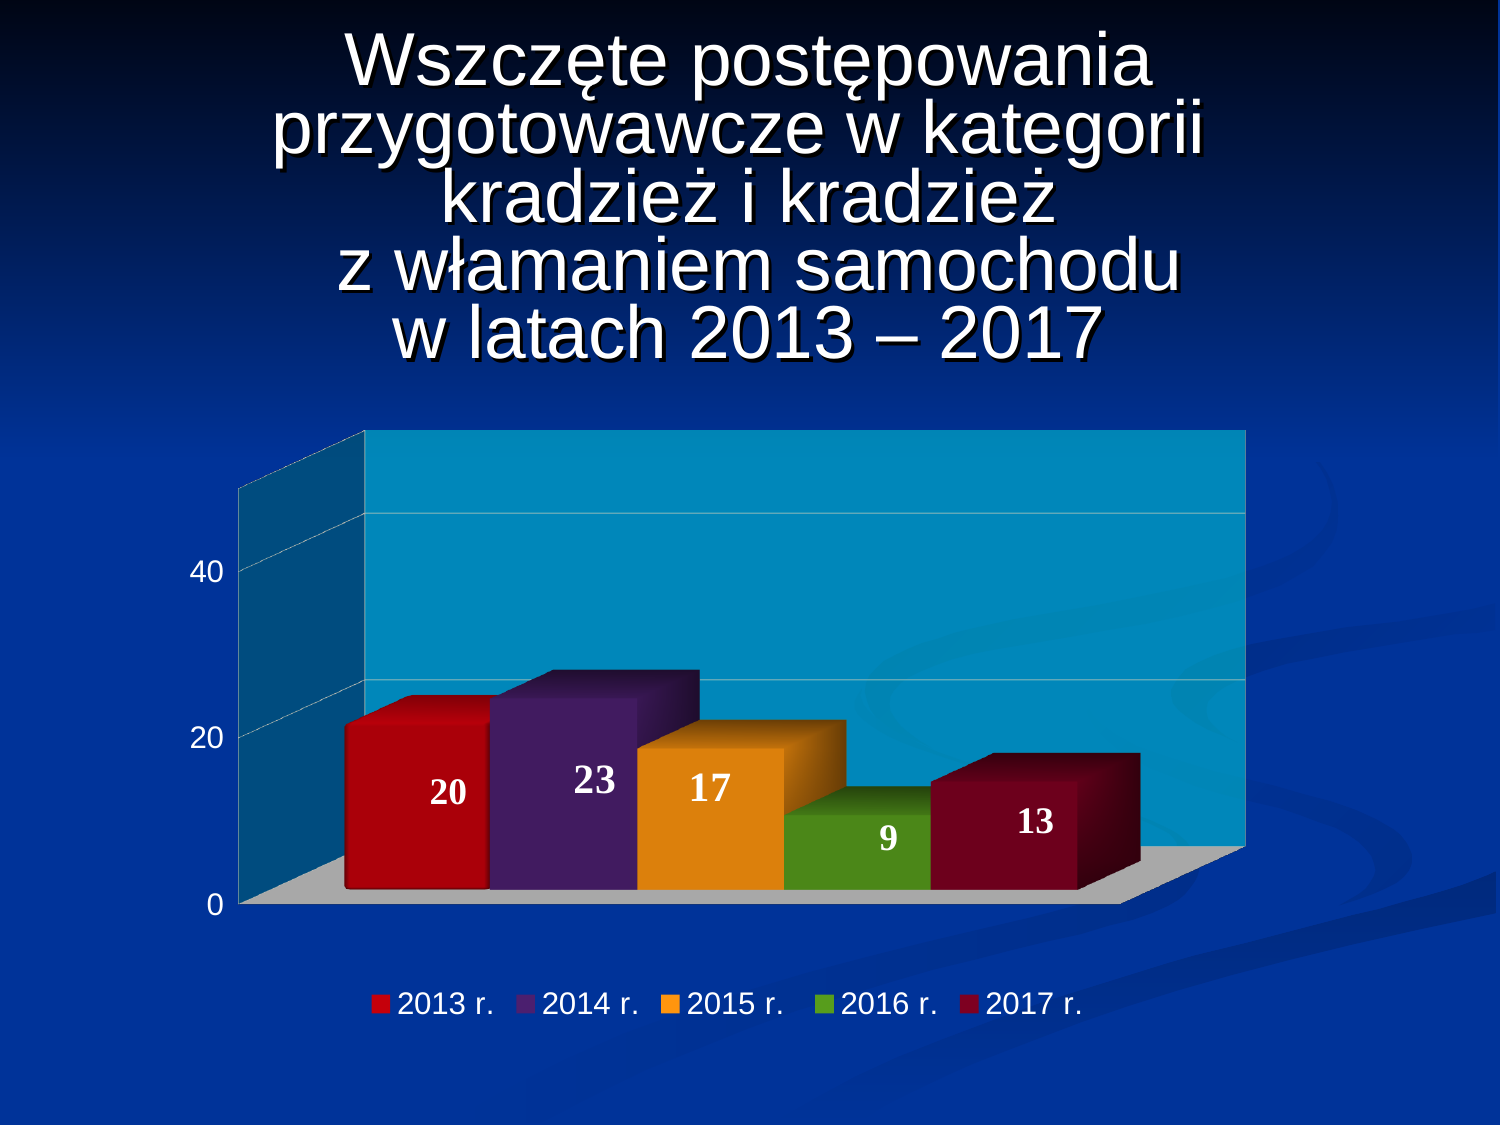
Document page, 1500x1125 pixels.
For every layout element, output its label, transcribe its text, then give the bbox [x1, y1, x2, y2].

chart [132, 407, 1323, 1028]
title Wszczęte postępowania przygotowawcze w kategorii kradzież i kradzież z włamaniem samochodu w latach 2013 – 2017 [75, 56, 1424, 438]
